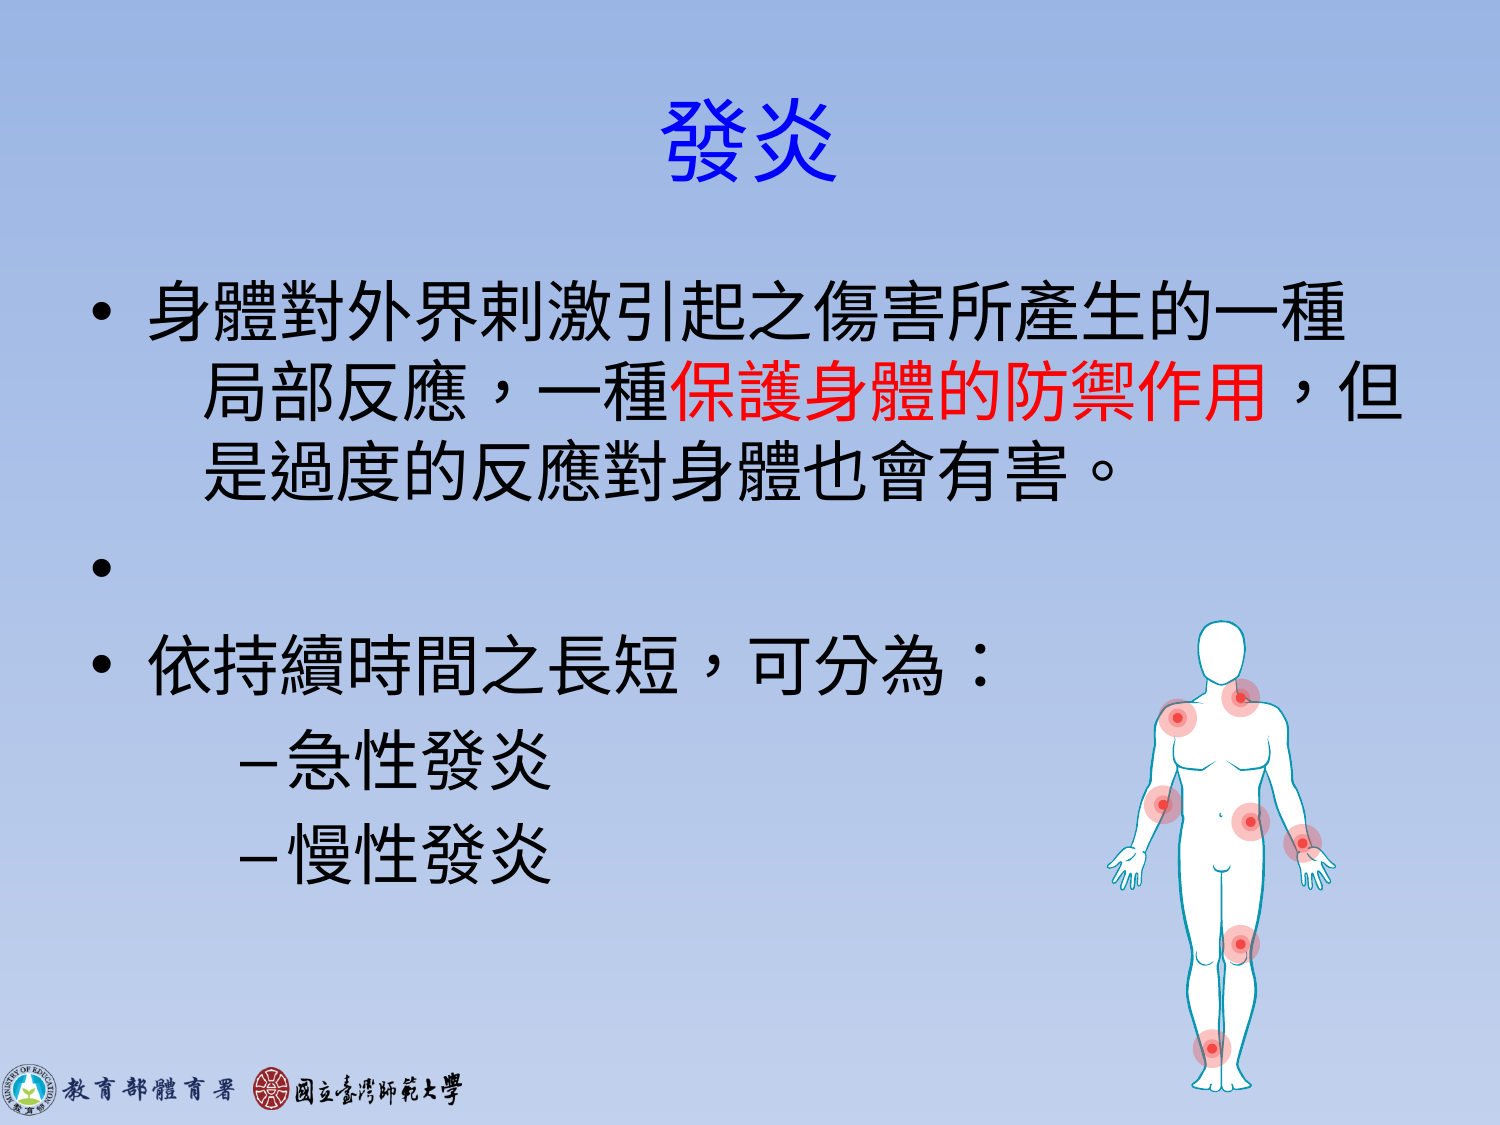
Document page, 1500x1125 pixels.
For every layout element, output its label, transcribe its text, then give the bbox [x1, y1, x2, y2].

title 發炎 [75, 45, 1426, 233]
text_box [1106, 620, 1337, 1093]
list 身體對外界剌激引起之傷害所產生的一種局部反應，一種保護身體的防禦作用，但是過度的反應對身體也會有害。 依持續時間之長短，可分為： 急性發炎 慢性發炎 [75, 262, 1426, 1005]
